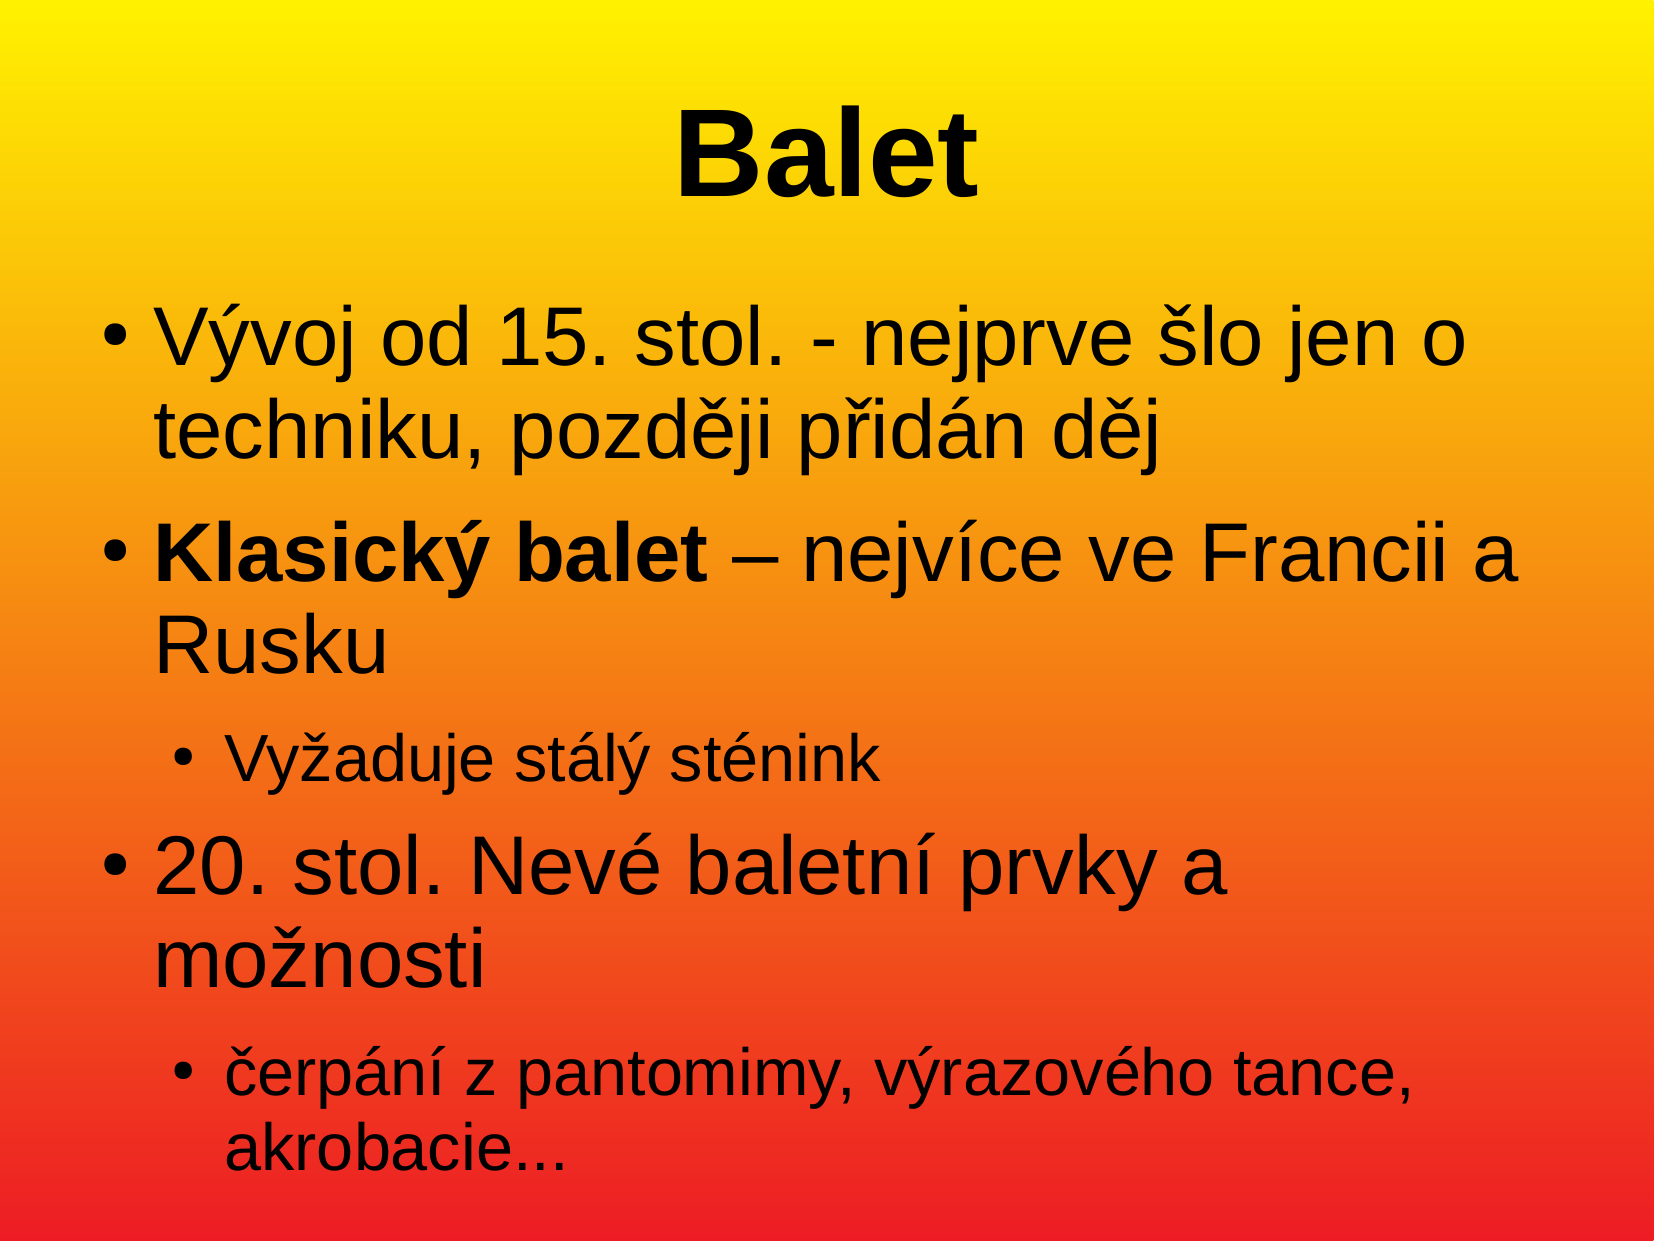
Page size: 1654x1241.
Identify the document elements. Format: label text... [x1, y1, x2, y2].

list Vývoj od 15. stol. - nejprve šlo jen o techniku, později přidán děj Klasický balet – nejvíce ve Francii a Rusku Vyžaduje stálý sténink 20. stol. Nevé baletní prvky a možnosti čerpání z pantomimy, výrazového tance, akrobacie... [82, 290, 1571, 1185]
title Balet [82, 49, 1571, 257]
